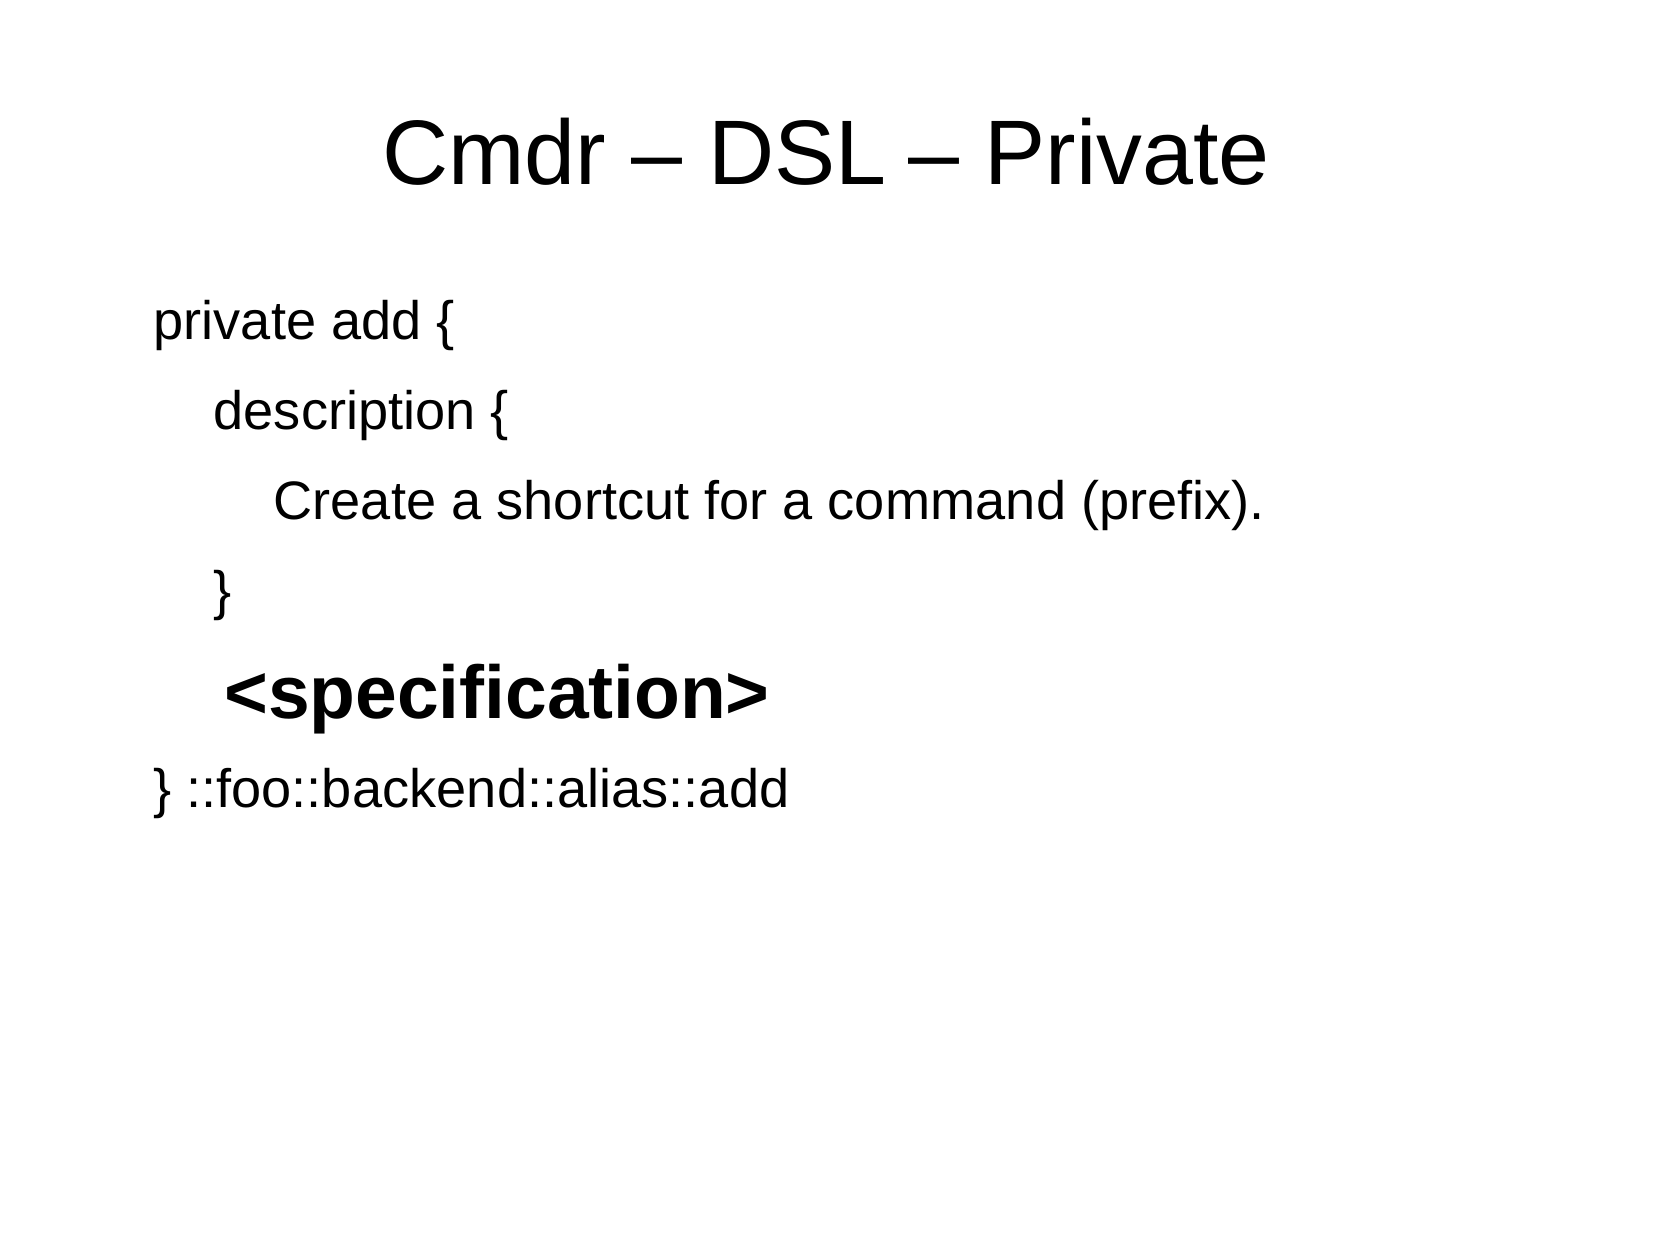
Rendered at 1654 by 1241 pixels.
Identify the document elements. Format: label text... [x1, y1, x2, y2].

title Cmdr – DSL – Private [82, 56, 1571, 250]
list private add { description { Create a shortcut for a command (prefix). } <specification> } ::foo::backend::alias::add [82, 290, 1571, 1094]
